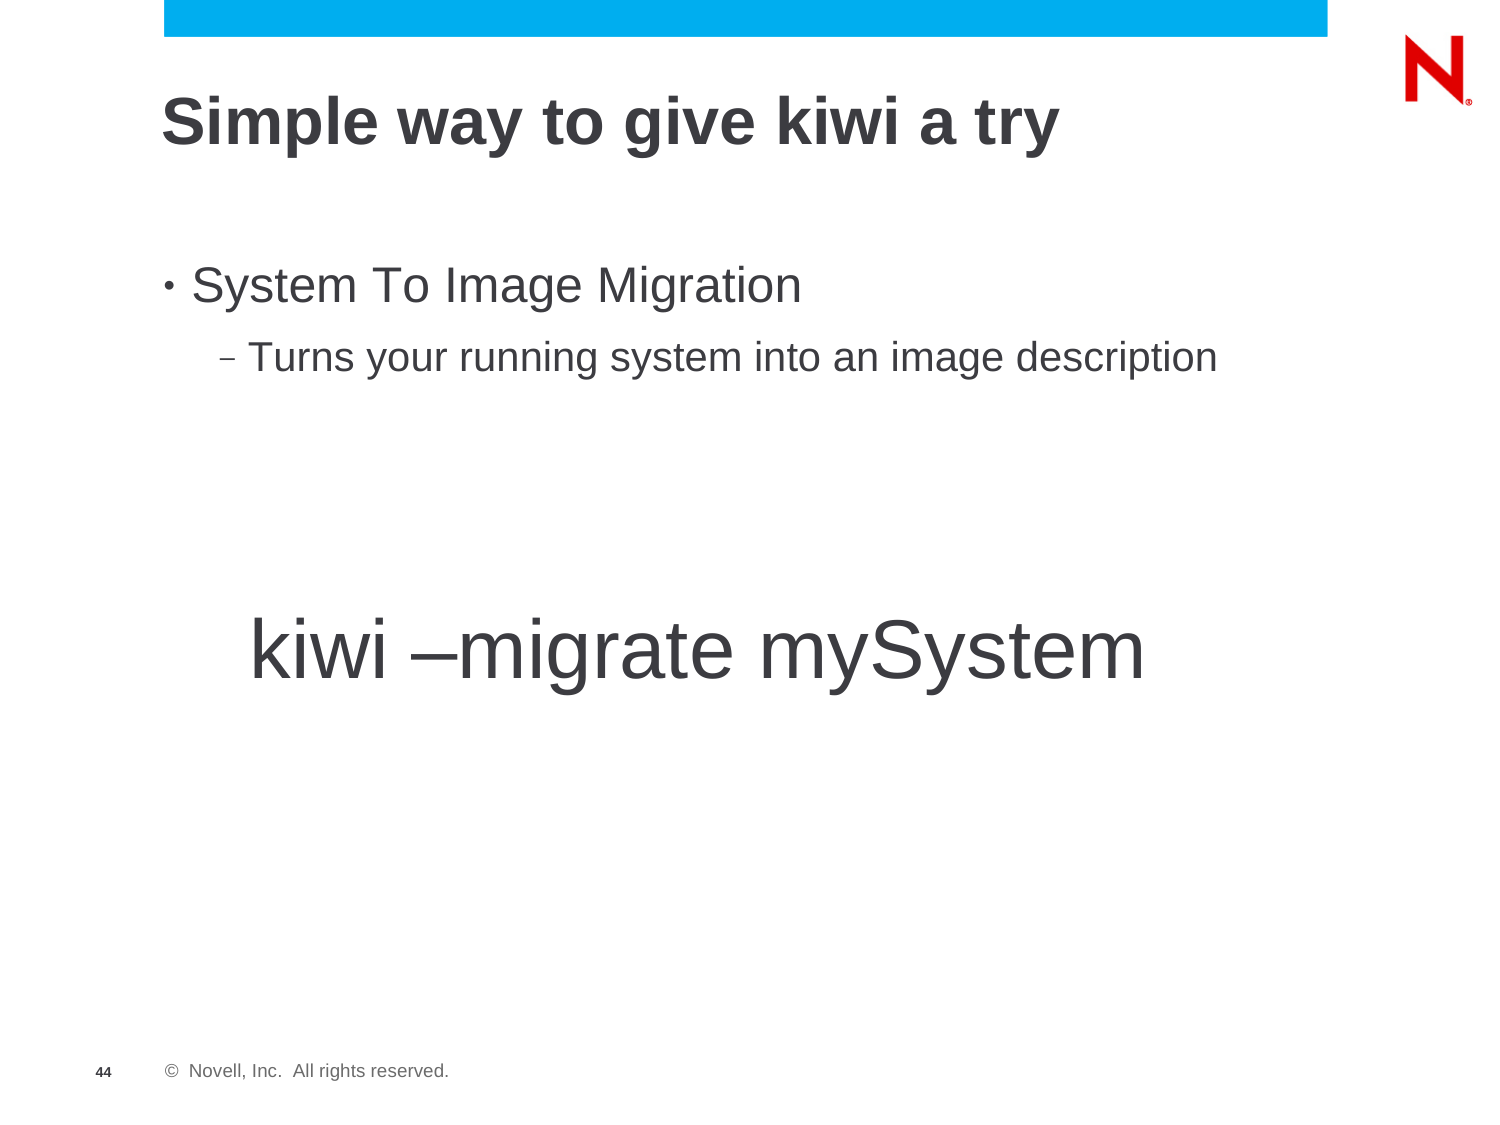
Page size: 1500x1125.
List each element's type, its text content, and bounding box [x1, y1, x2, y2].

picture [1403, 32, 1473, 107]
title Simple way to give kiwi a try [161, 41, 1383, 205]
list System To Image Migration Turns your running system into an image description kiwi –migrate mySystem [163, 254, 1404, 986]
